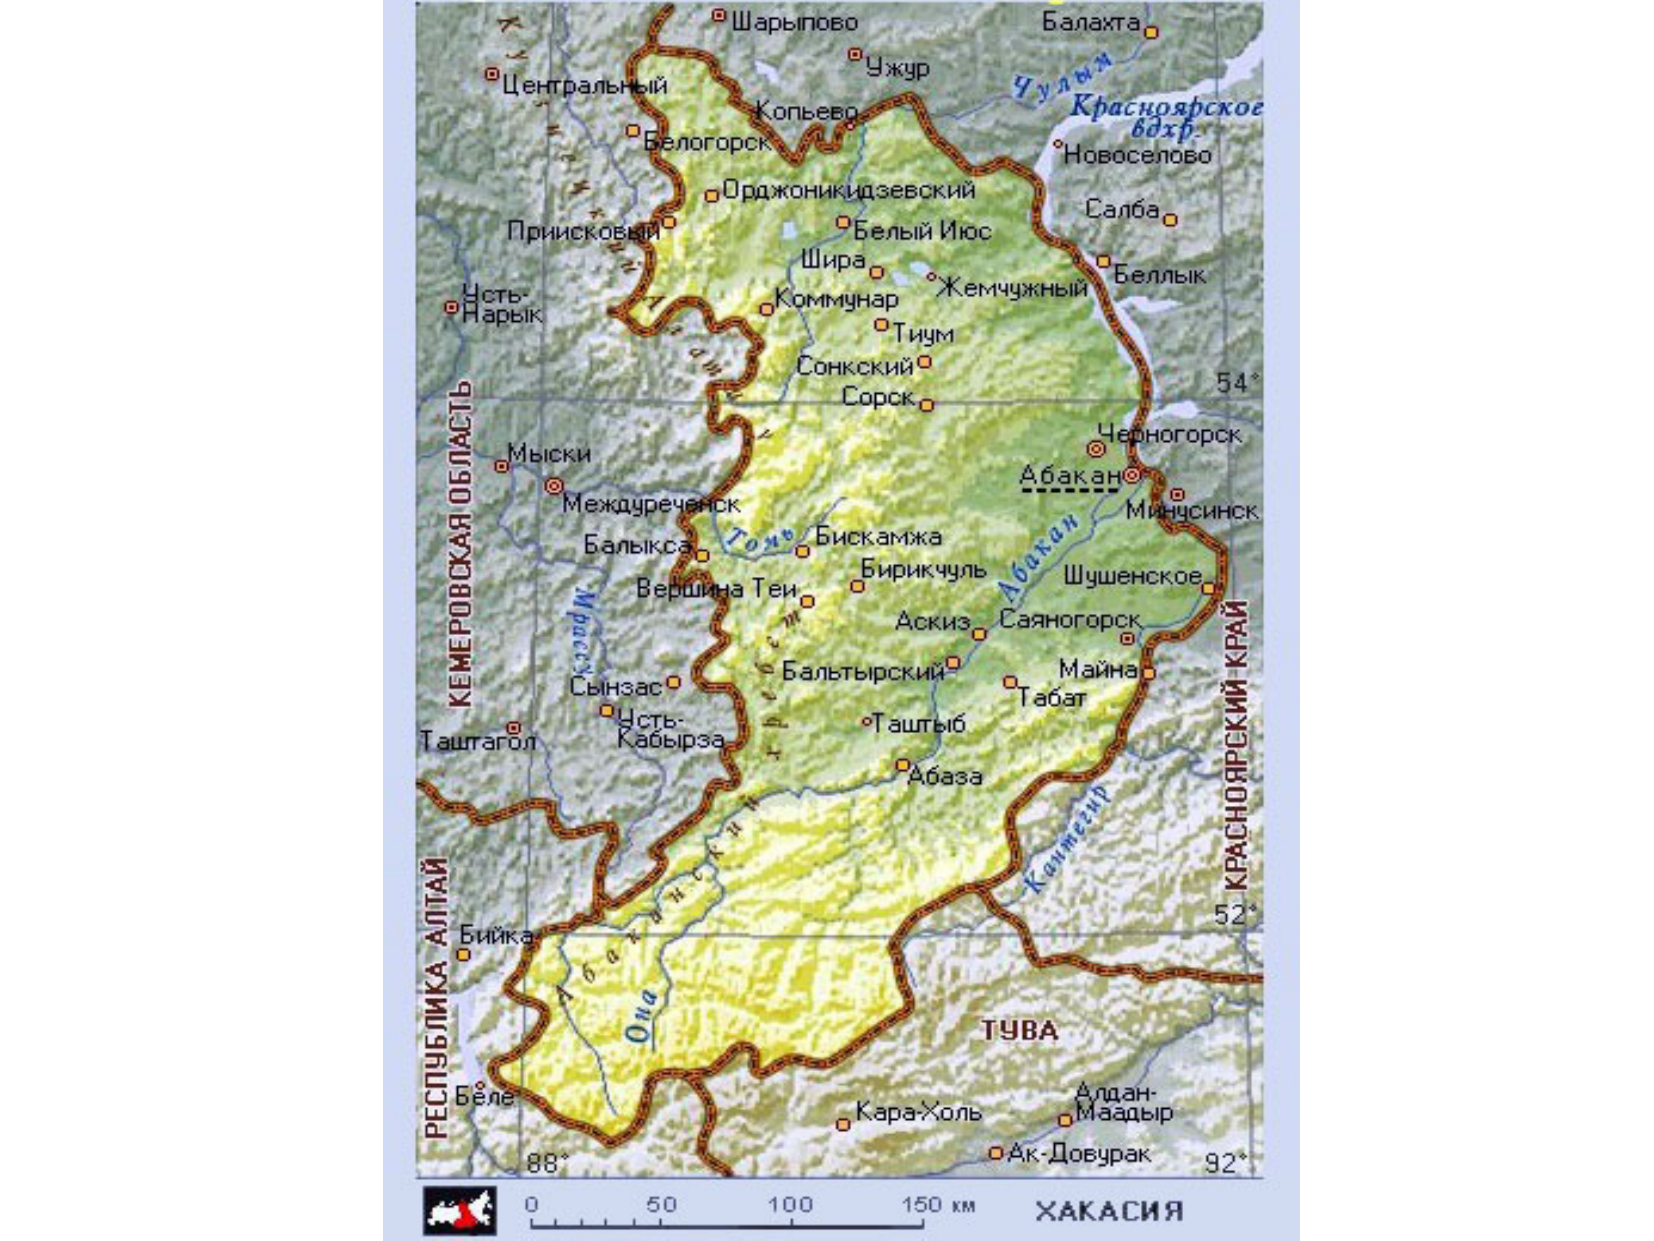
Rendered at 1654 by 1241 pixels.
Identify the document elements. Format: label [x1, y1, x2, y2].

picture [383, 0, 1300, 1241]
